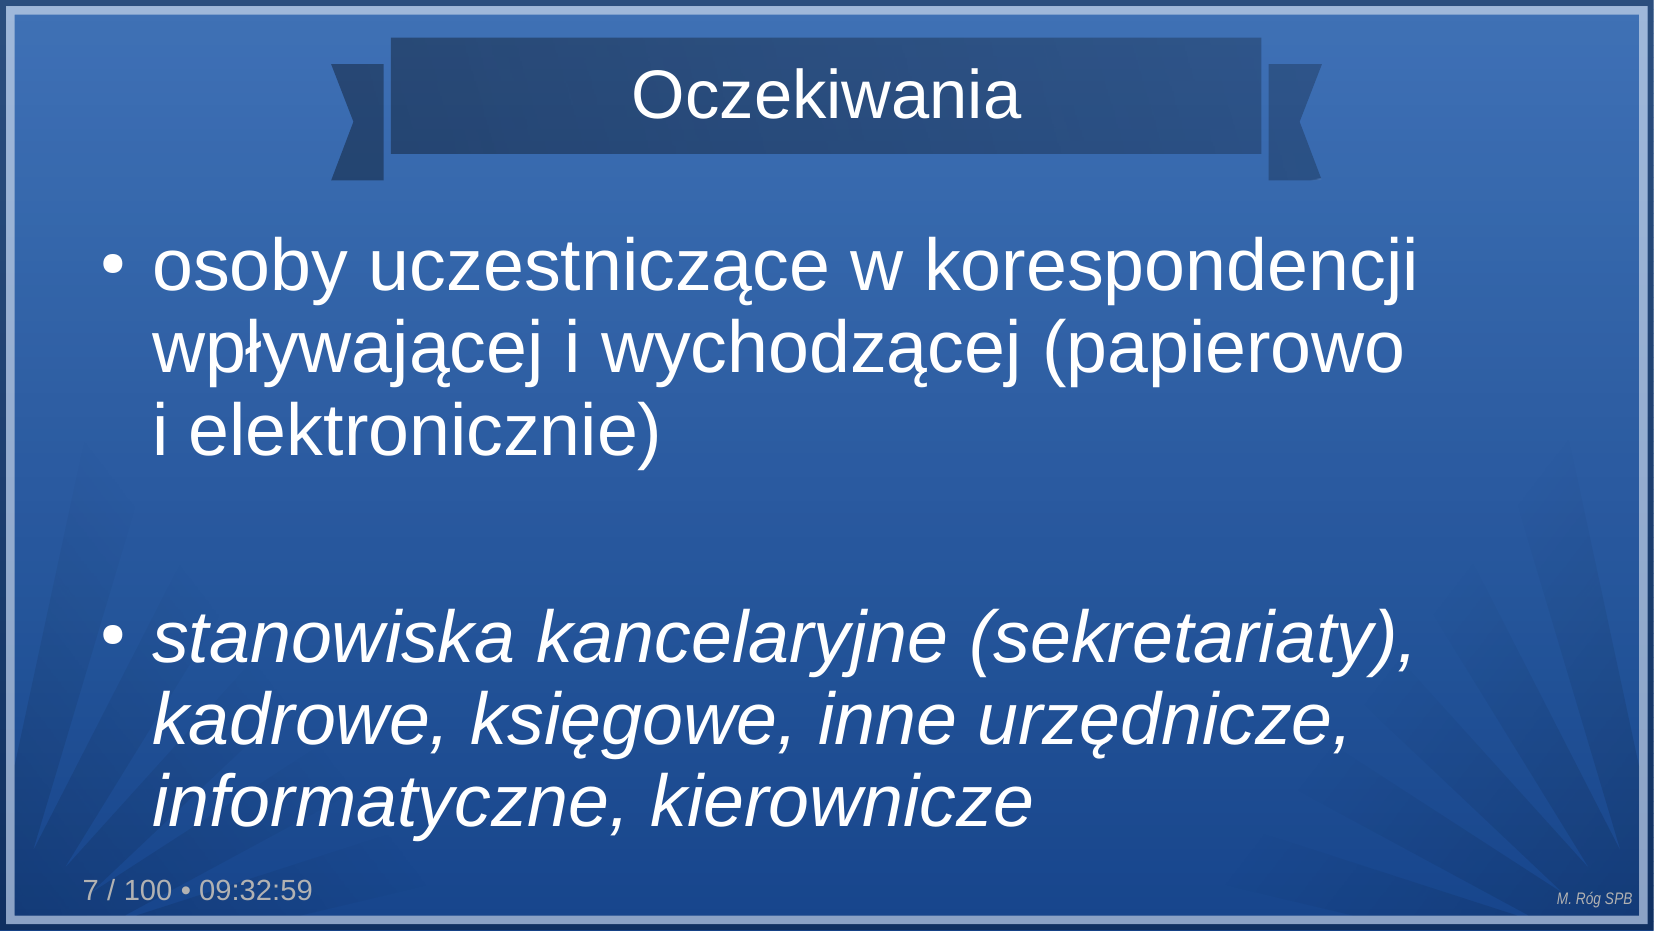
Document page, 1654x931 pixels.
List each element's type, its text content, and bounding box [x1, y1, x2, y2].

list osoby uczestniczące w korespondencji wpływającej i wychodzącej (papierowo i elektronicznie) stanowiska kancelaryjne (sekretariaty), kadrowe, księgowe, inne urzędnicze, informatyczne, kierownicze [82, 224, 1571, 848]
title Oczekiwania [389, 35, 1264, 154]
